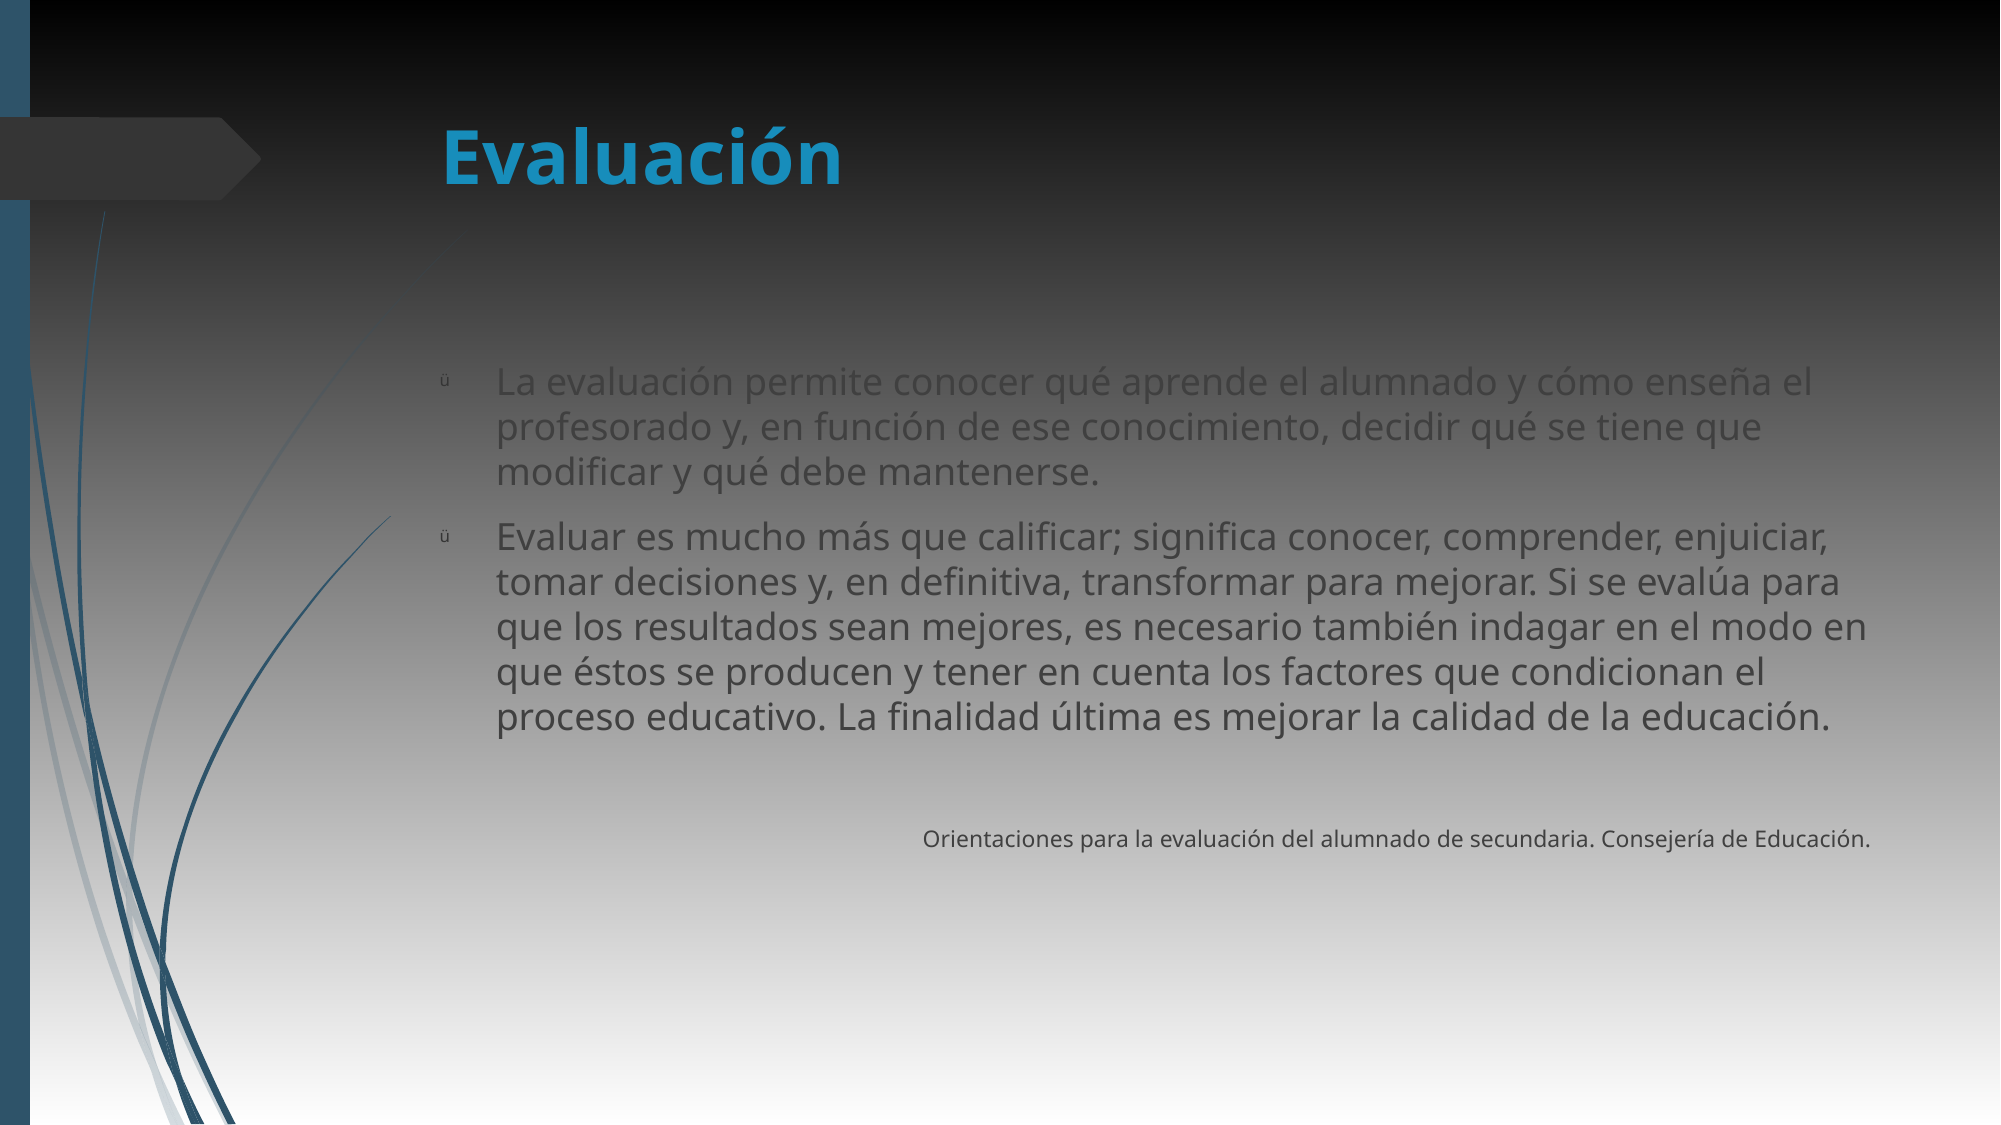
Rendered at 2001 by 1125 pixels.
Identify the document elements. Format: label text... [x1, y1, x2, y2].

title Evaluación [425, 102, 1888, 313]
list La evaluación permite conocer qué aprende el alumnado y cómo enseña el profesorado y, en función de ese conocimiento, decidir qué se tiene que modificar y qué debe mantenerse. Evaluar es mucho más que calificar; significa conocer, comprender, enjuiciar, tomar decisiones y, en definitiva, transformar para mejorar. Si se evalúa para que los resultados sean mejores, es necesario también indagar en el modo en que éstos se producen y tener en cuenta los factores que condicionan el proceso educativo. La finalidad última es mejorar la calidad de la educación. Orientaciones para la evaluación del alumnado de secundaria. Consejería de Educación. [424, 350, 1888, 970]
